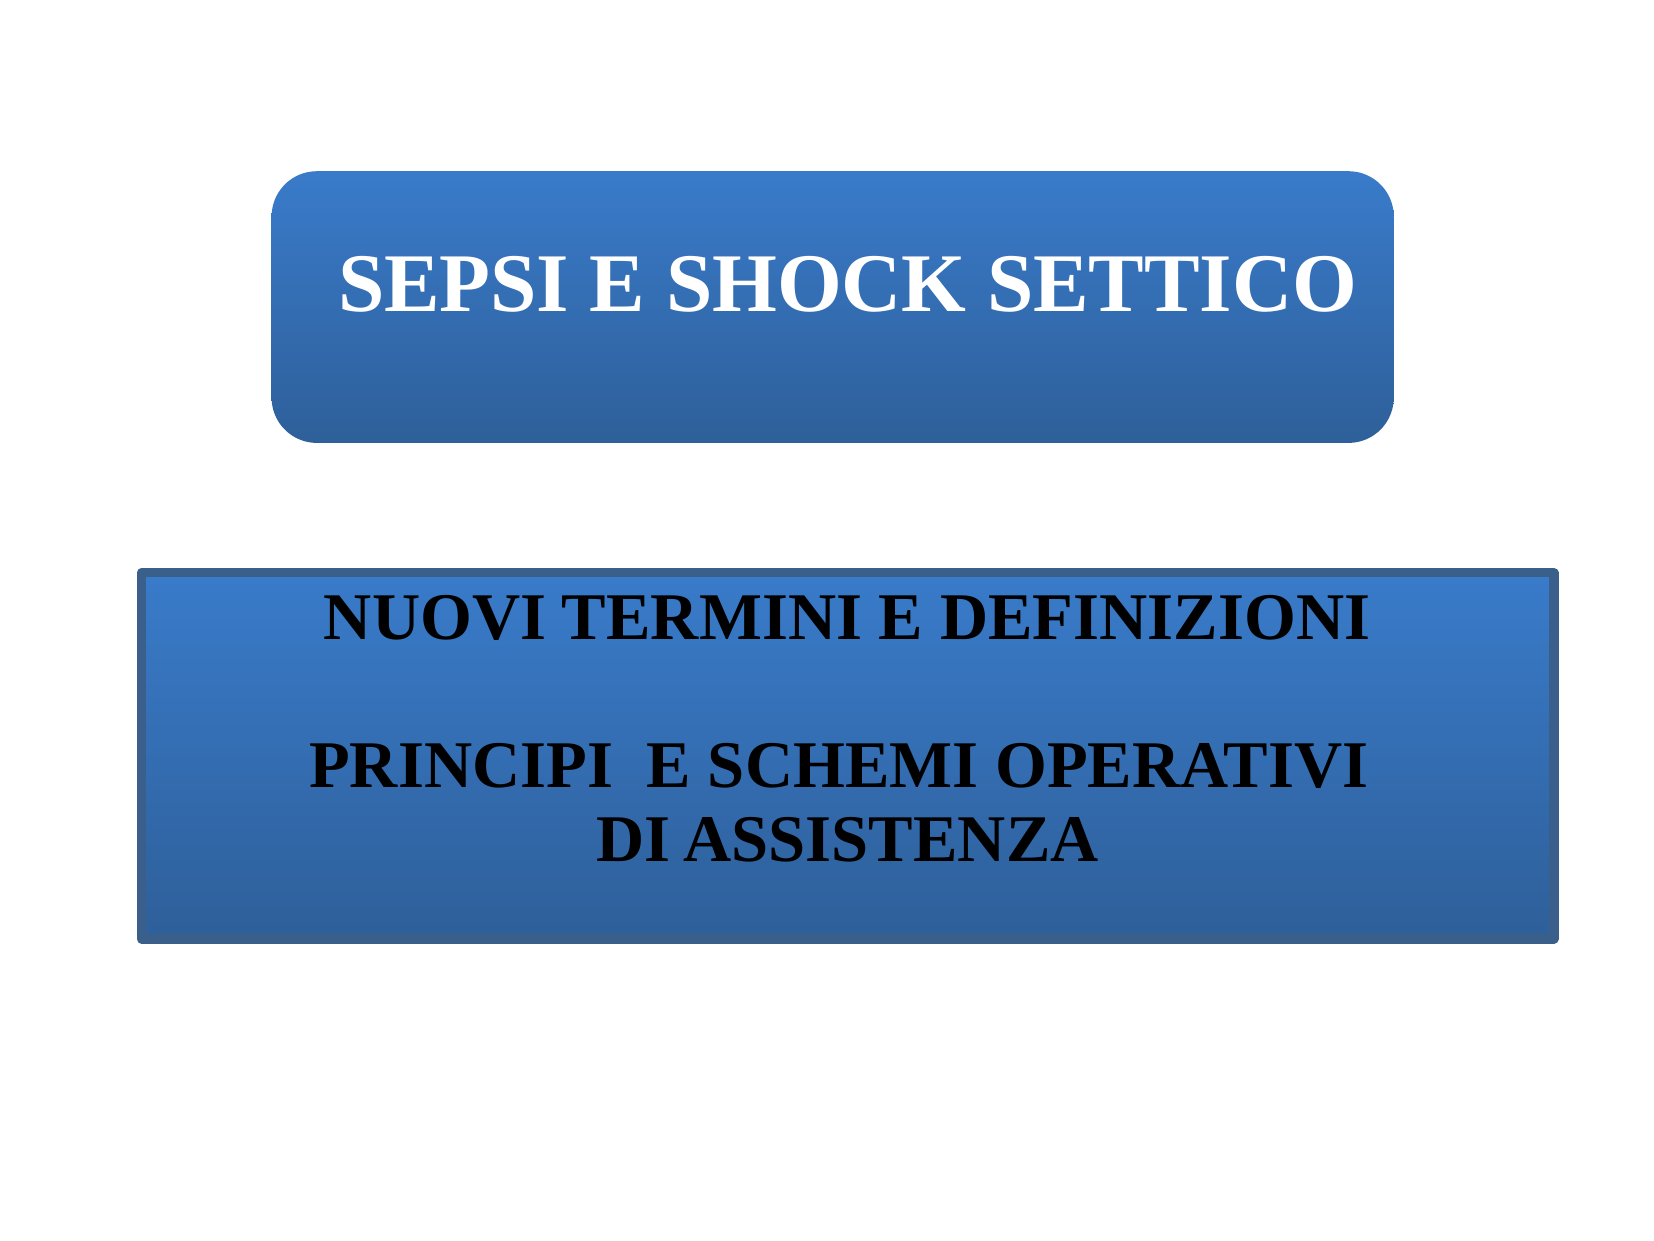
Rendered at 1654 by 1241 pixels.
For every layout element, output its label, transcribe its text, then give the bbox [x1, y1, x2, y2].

text_box SEPSI E SHOCK SETTICO [141, 230, 1554, 479]
text_box [271, 171, 1394, 230]
text_box NUOVI TERMINI E DEFINIZIONI PRINCIPI E SCHEMI OPERATIVI DI ASSISTENZA [146, 577, 1549, 934]
